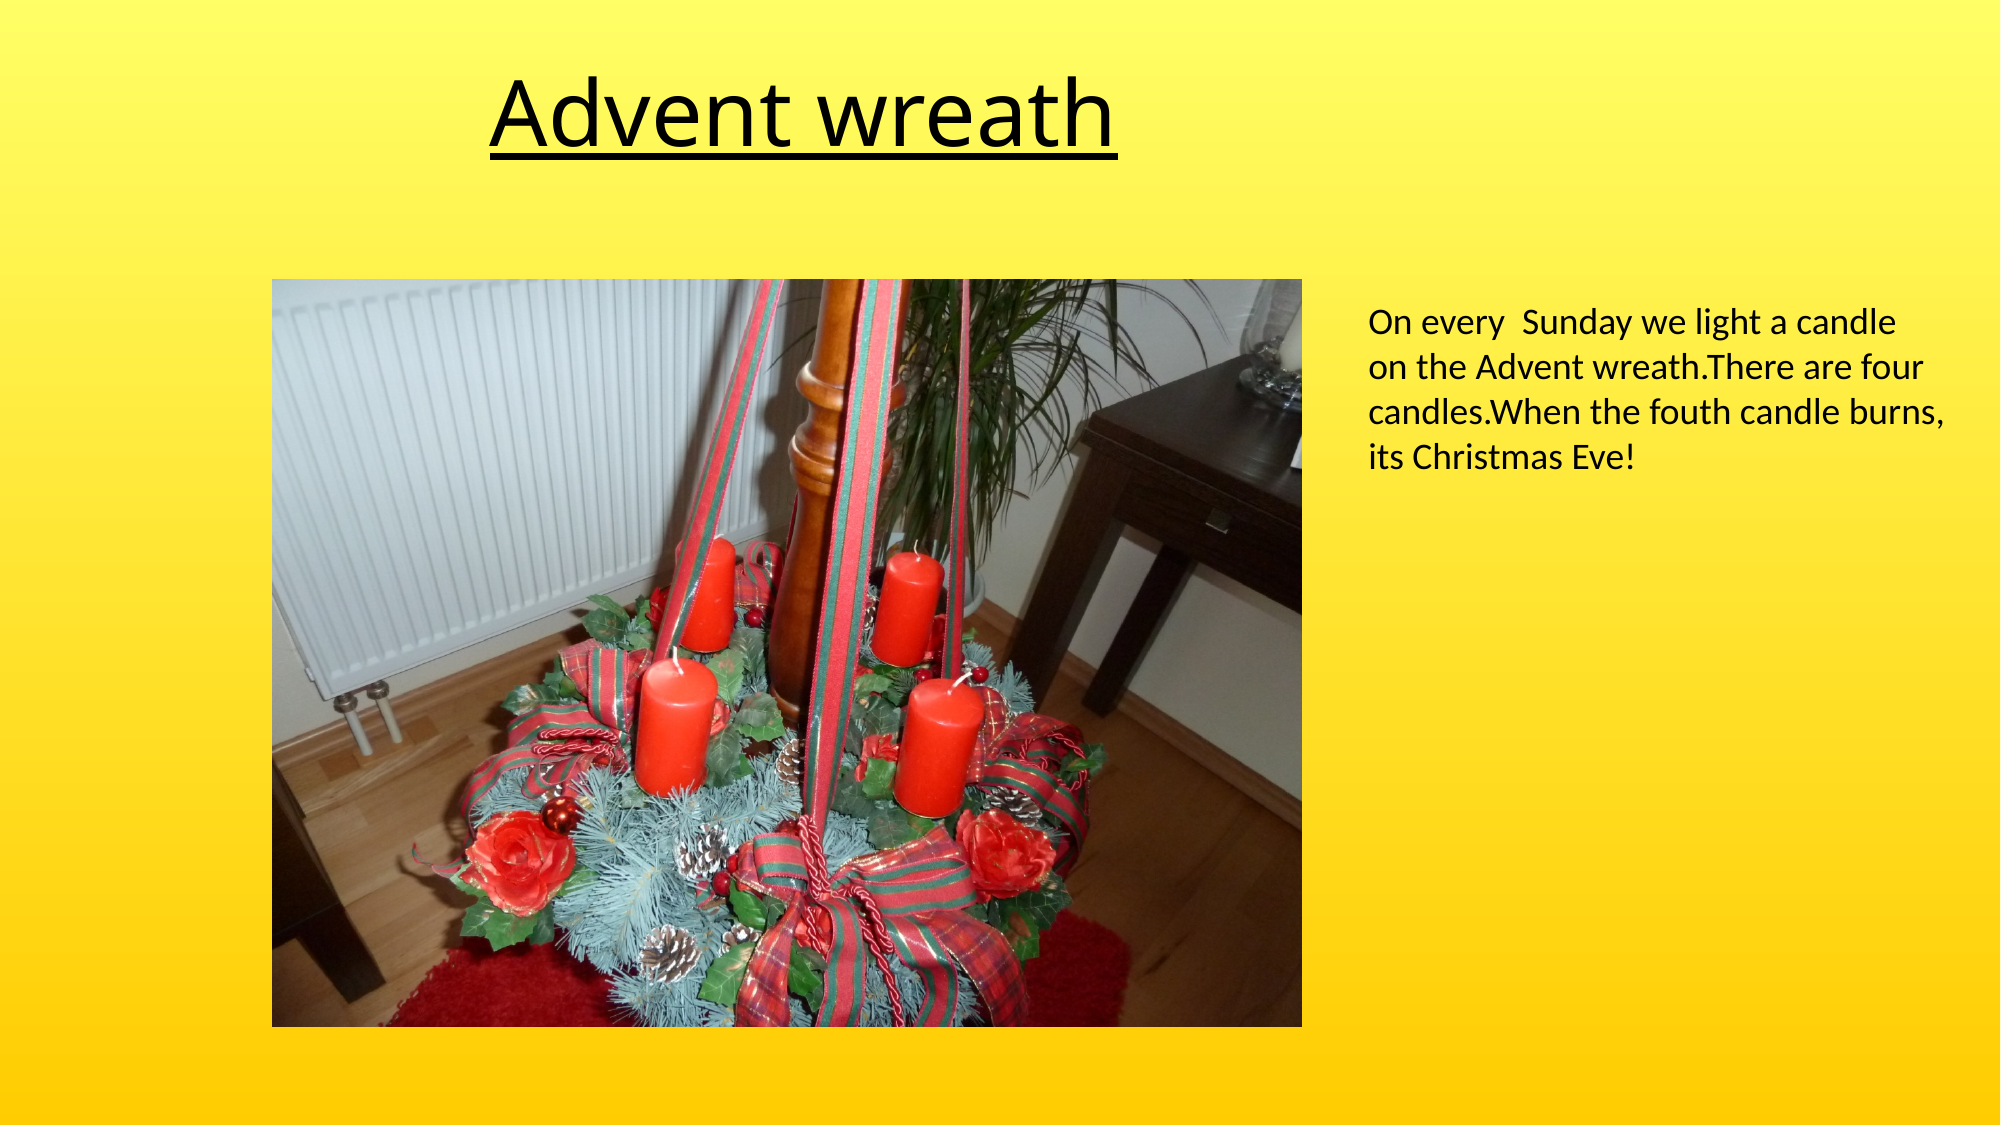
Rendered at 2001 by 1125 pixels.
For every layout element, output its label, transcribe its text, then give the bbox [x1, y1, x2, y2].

text_box On every Sunday we light a candle on the Advent wreath.There are four candles.When the fouth candle burns, its Christmas Eve! [1353, 289, 1961, 485]
title Advent wreath [0, 59, 1726, 278]
text_box On Christmas the hole family comes together or we travel to our family. [1302, 712, 2000, 716]
picture [272, 279, 1302, 1027]
